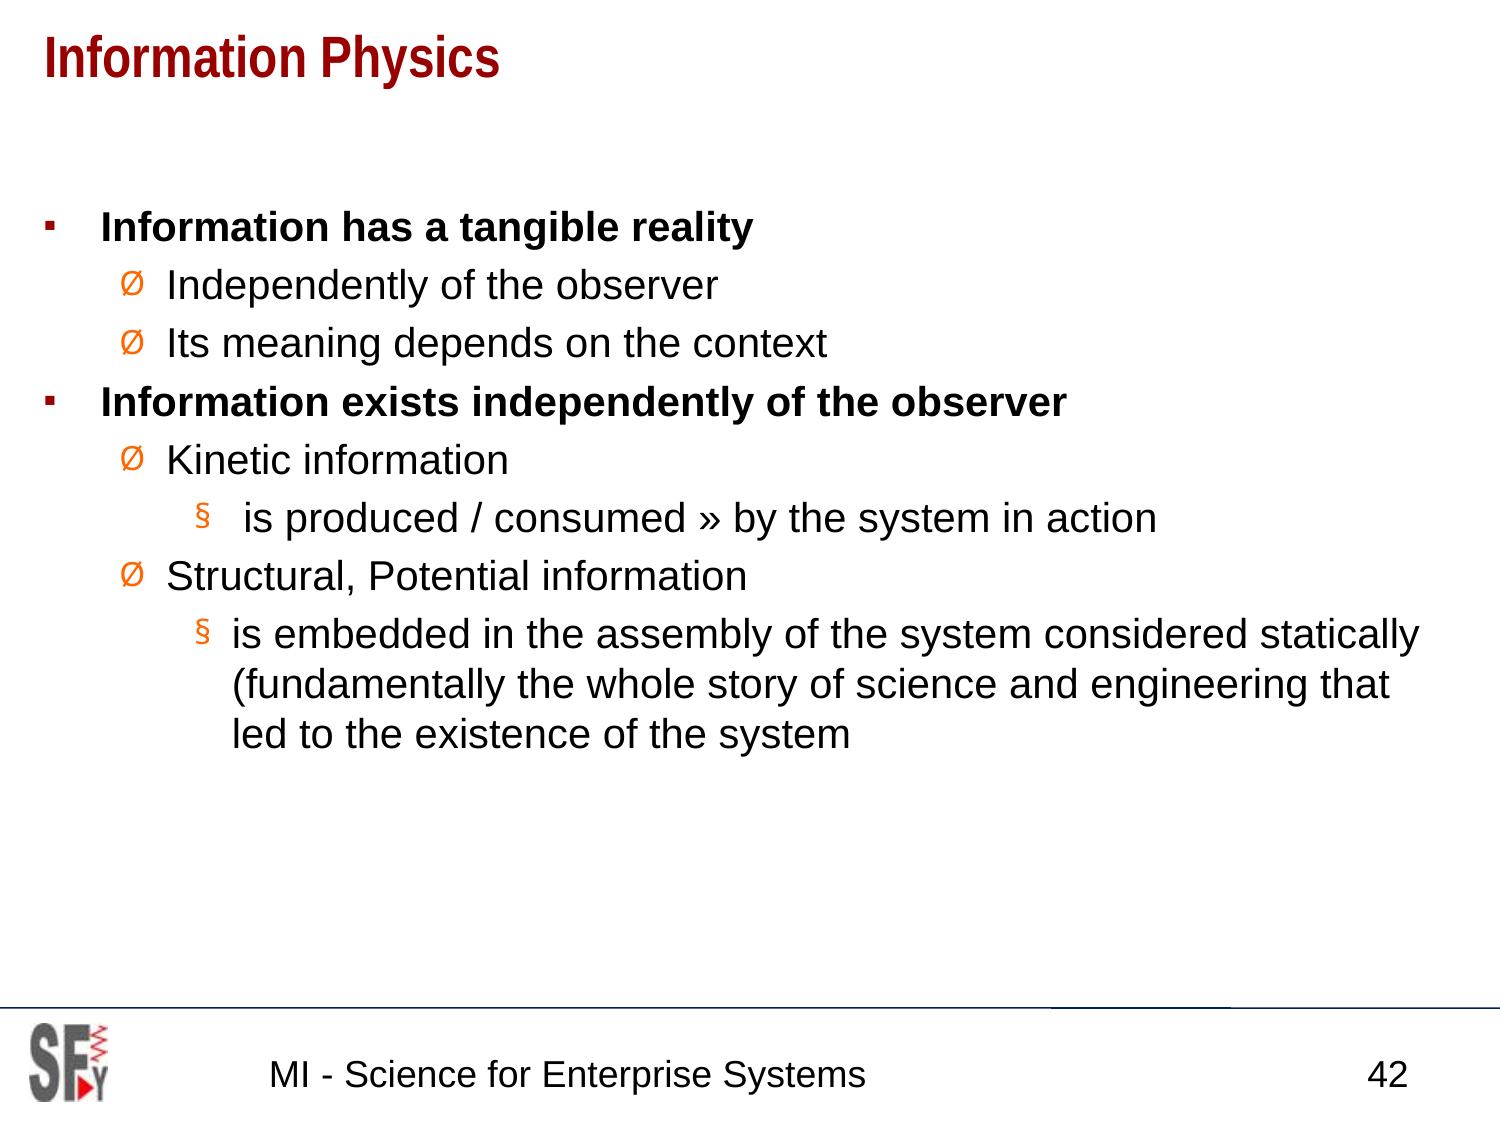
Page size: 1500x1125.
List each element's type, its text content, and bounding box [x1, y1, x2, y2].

slide_number <numéro> [1352, 1034, 1490, 1103]
picture [29, 1023, 108, 1102]
title Information Physics [29, 12, 1471, 138]
list Information has a tangible reality Independently of the observer Its meaning depends on the context Information exists independently of the observer Kinetic information is produced / consumed » by the system in action Structural, Potential information is embedded in the assembly of the system considered statically (fundamentally the whole story of science and engineering that led to the existence of the system [29, 184, 1471, 988]
footer MI - Science for Enterprise Systems [253, 1034, 1336, 1103]
